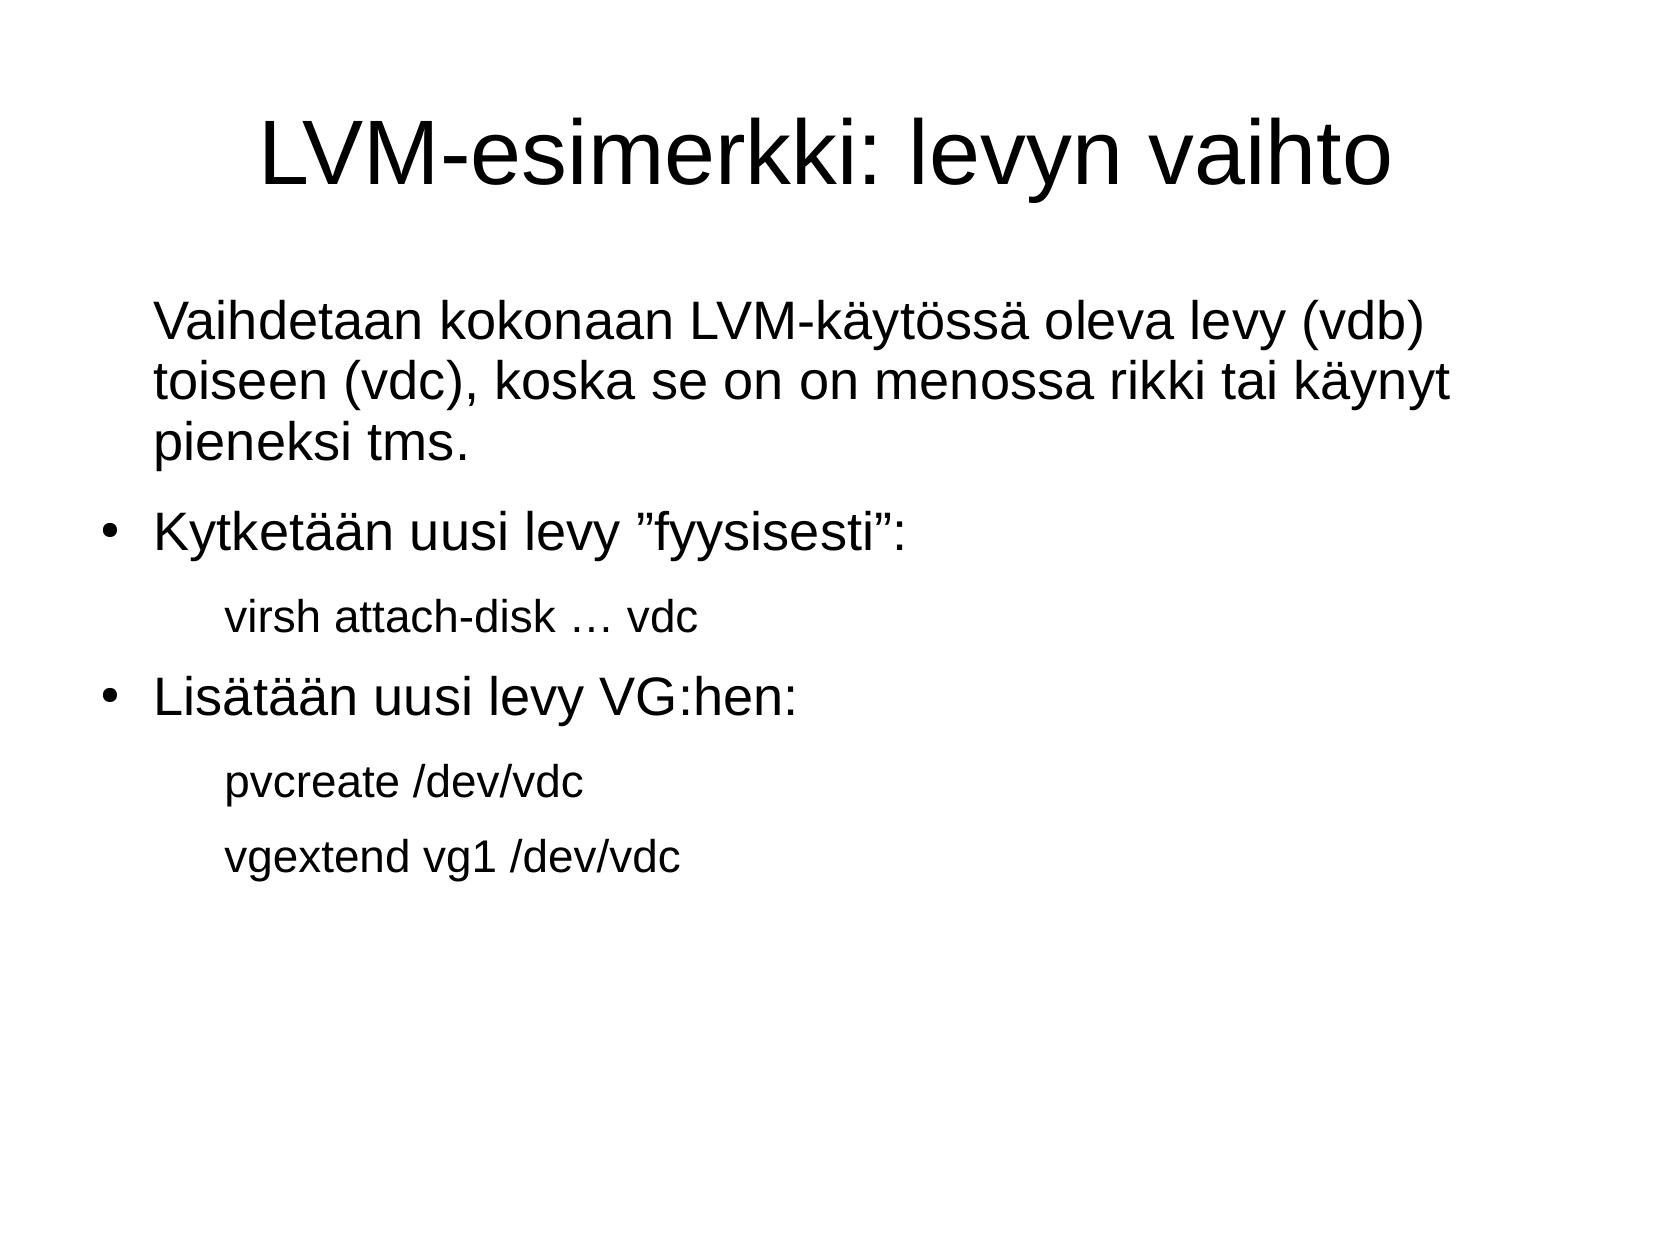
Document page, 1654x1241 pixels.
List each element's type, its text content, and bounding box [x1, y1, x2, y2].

list Vaihdetaan kokonaan LVM-käytössä oleva levy (vdb) toiseen (vdc), koska se on on menossa rikki tai käynyt pieneksi tms. Kytketään uusi levy ”fyysisesti”: virsh attach-disk … vdc Lisätään uusi levy VG:hen: pvcreate /dev/vdc vgextend vg1 /dev/vdc [82, 290, 1571, 1010]
title LVM-esimerkki: levyn vaihto [82, 49, 1571, 257]
